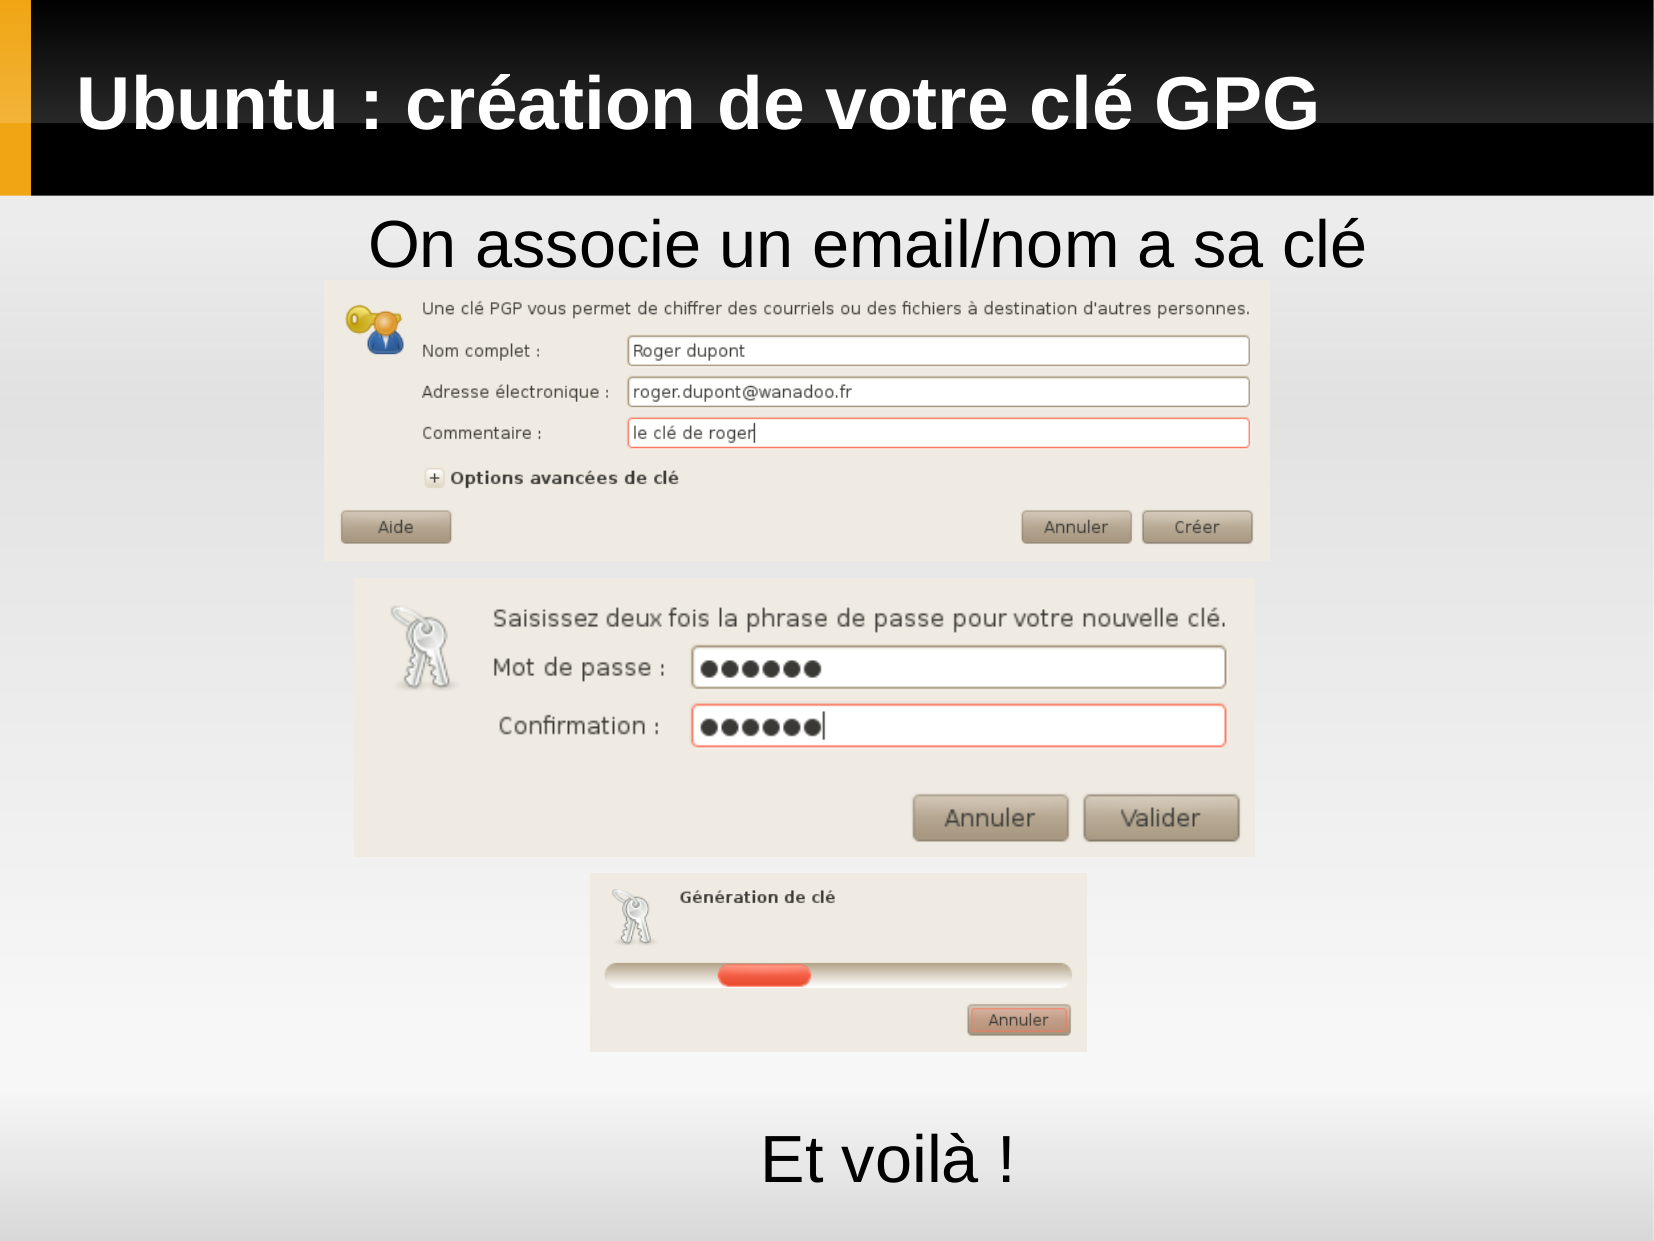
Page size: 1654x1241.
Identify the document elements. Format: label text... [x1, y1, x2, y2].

list Et voilà ! [118, 1122, 1607, 1216]
list On associe un email/nom a sa clé [88, 206, 1577, 301]
title Ubuntu : création de votre clé GPG [76, 7, 1565, 200]
picture [0, 0, 1654, 1241]
